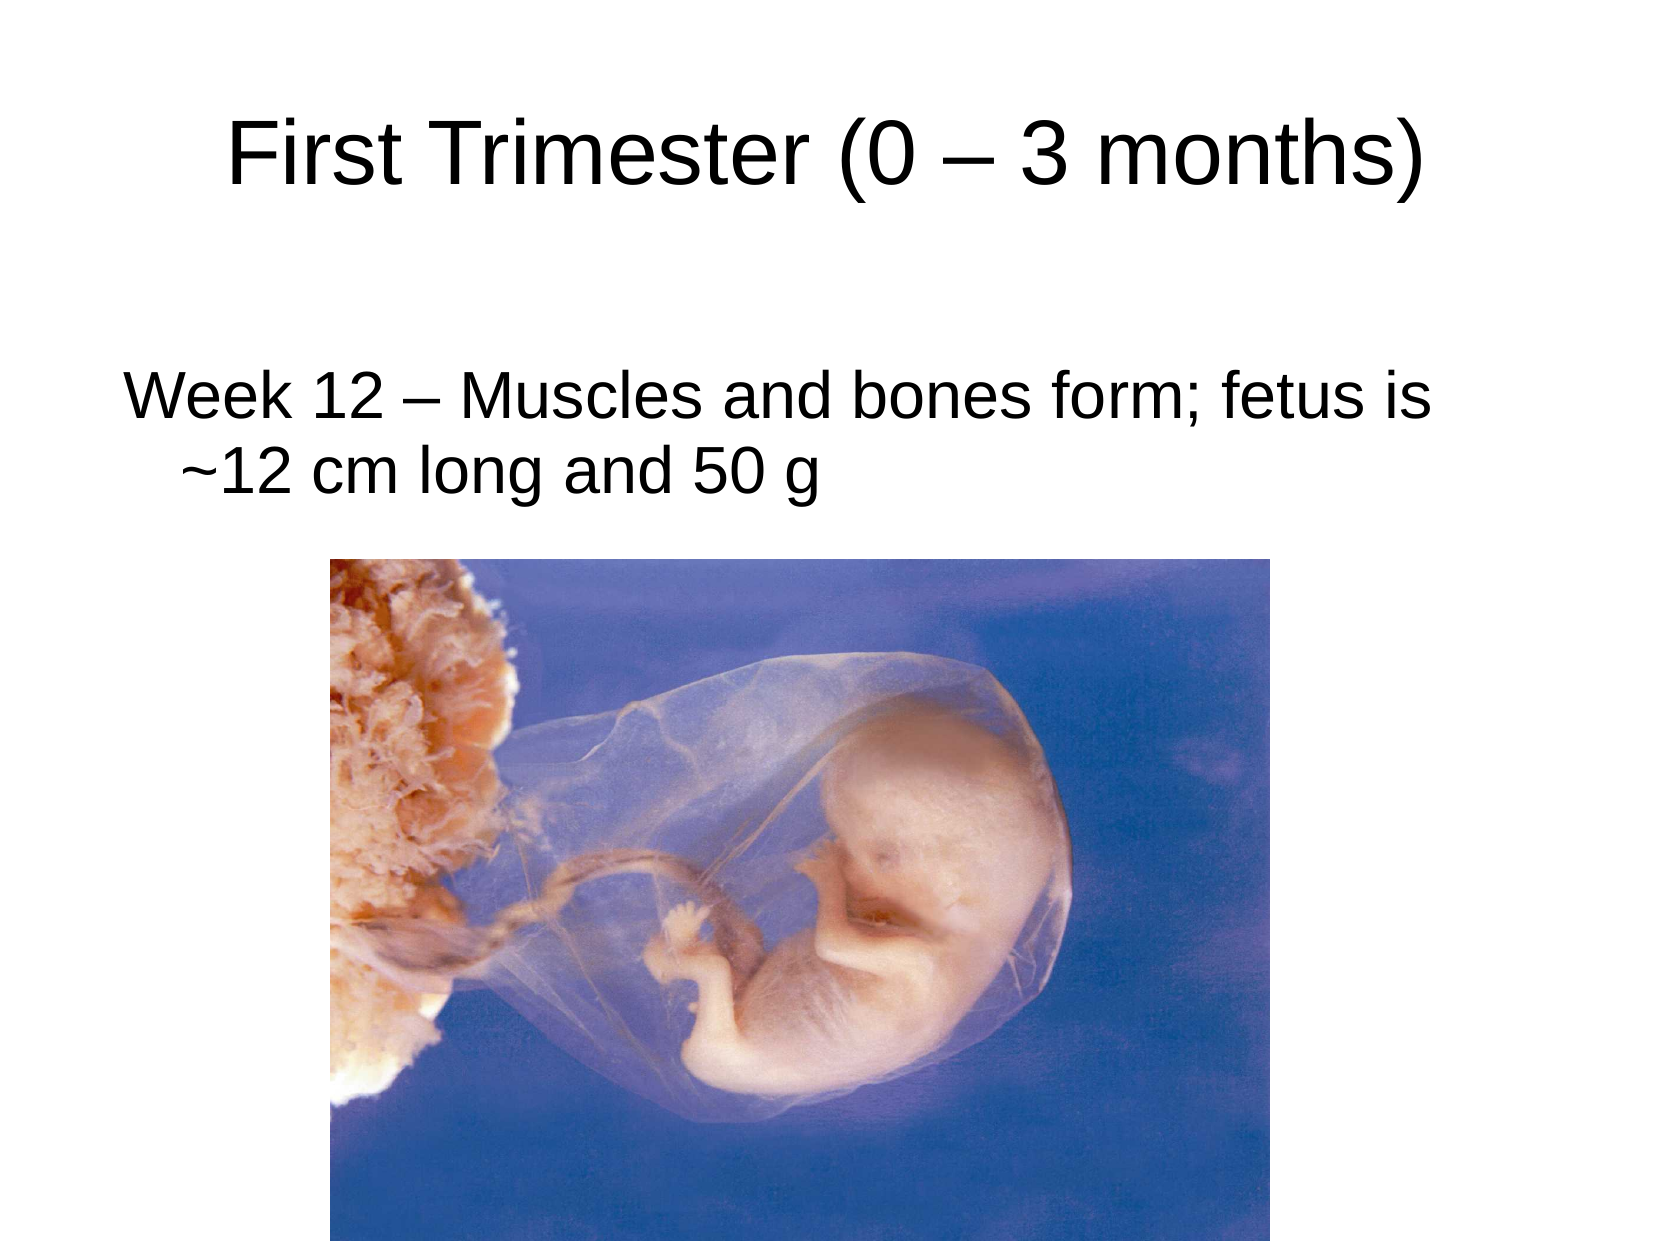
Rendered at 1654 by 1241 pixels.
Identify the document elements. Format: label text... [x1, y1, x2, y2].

picture [330, 559, 1270, 1241]
list Week 12 – Muscles and bones form; fetus is ~12 cm long and 50 g [124, 358, 1536, 1088]
title First Trimester (0 – 3 months) [82, 49, 1571, 257]
